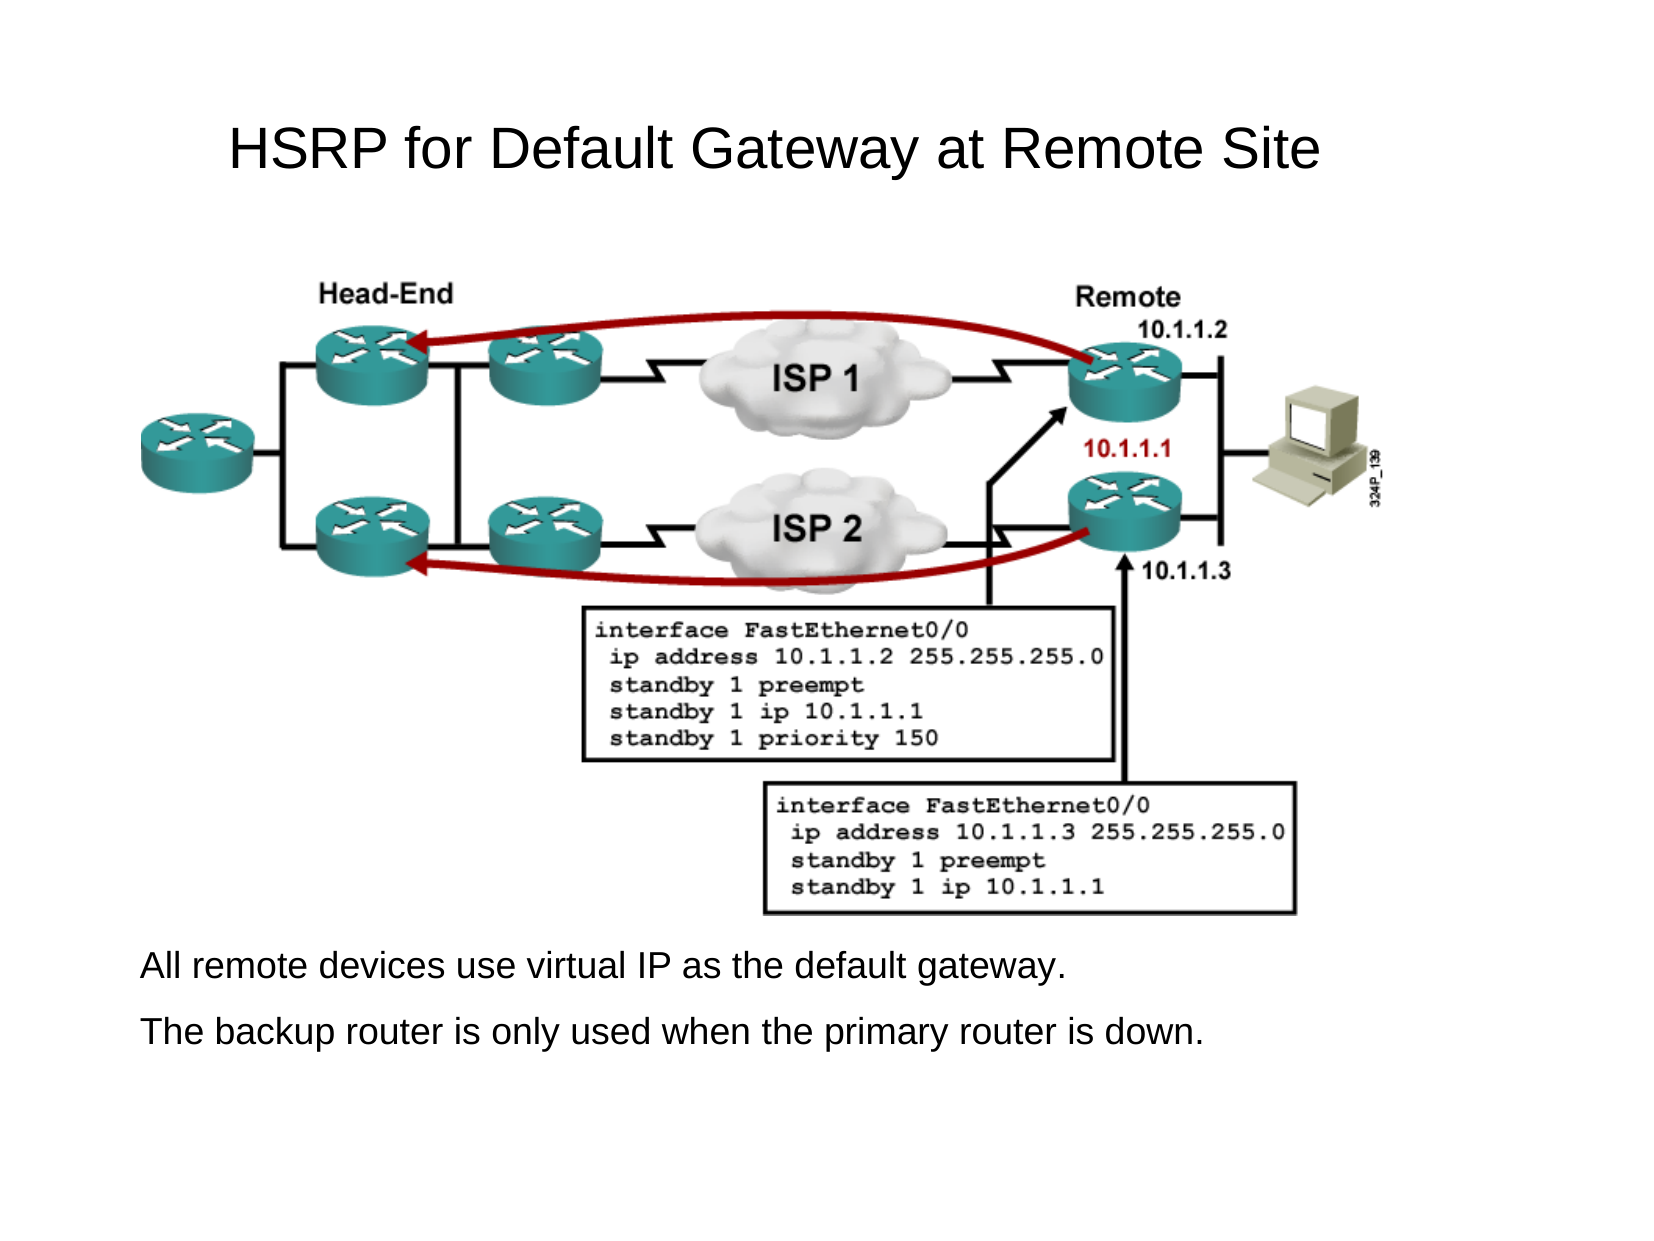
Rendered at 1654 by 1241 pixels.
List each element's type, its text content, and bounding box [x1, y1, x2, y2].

picture [141, 274, 1384, 916]
title HSRP for Default Gateway at Remote Site [107, 49, 1444, 188]
list All remote devices use virtual IP as the default gateway. The backup router is only used when the primary router is down. [107, 937, 1411, 1063]
